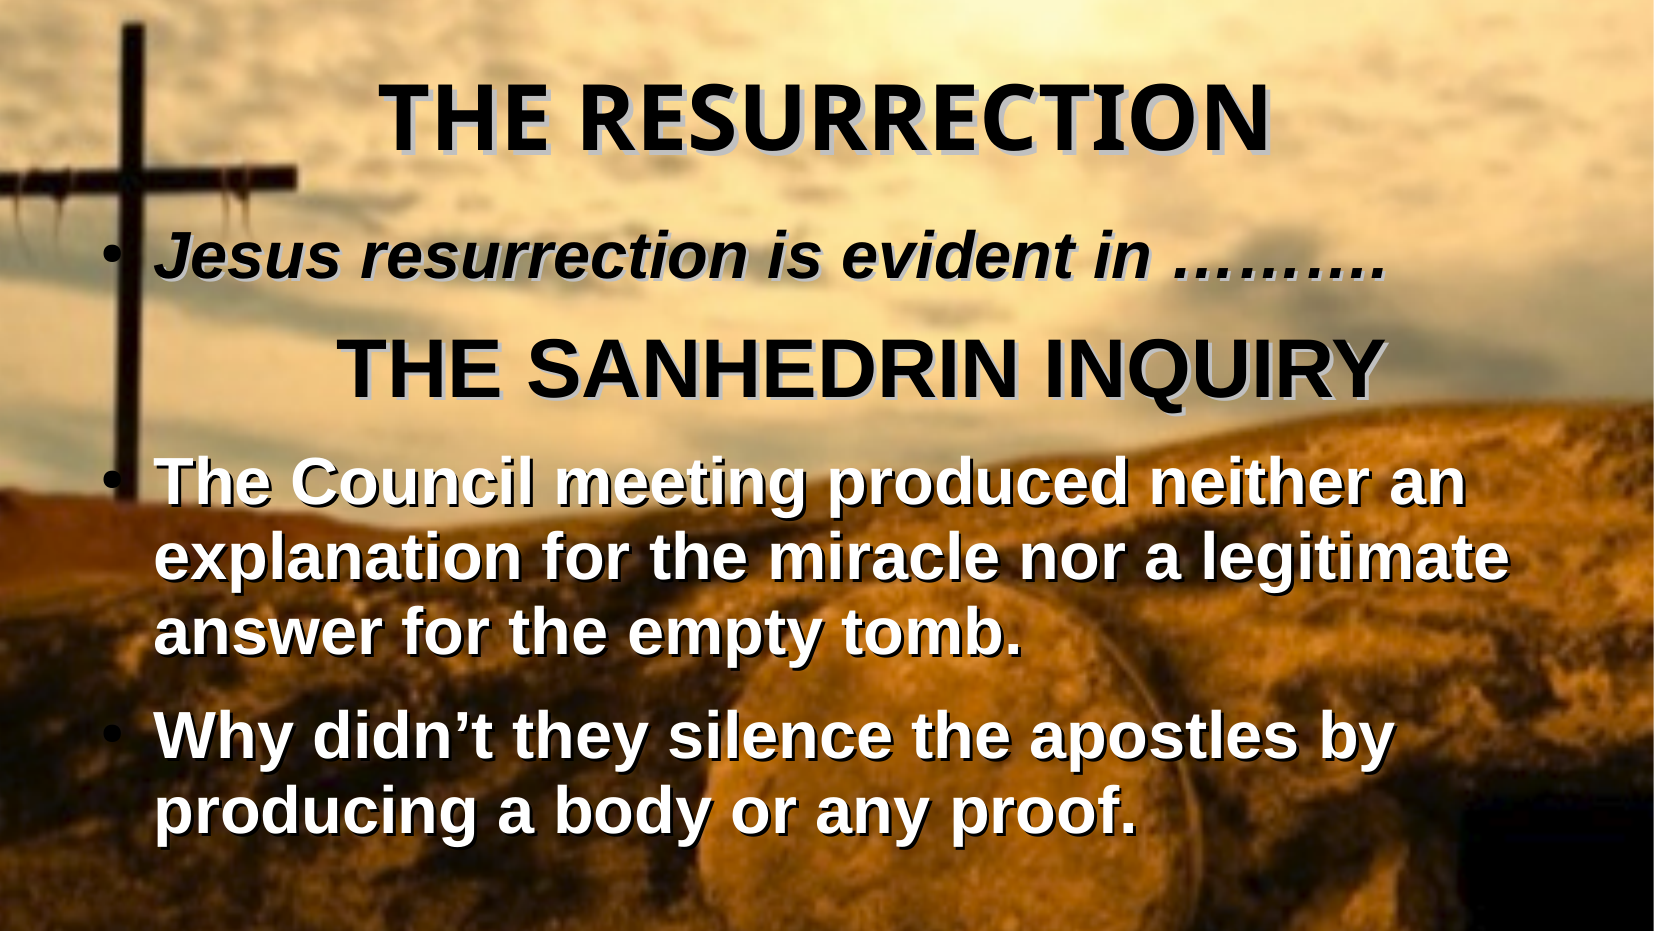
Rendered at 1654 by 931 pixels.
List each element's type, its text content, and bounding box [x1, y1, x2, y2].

list Jesus resurrection is evident in ………. THE SANHEDRIN INQUIRY The Council meeting produced neither an explanation for the miracle nor a legitimate answer for the empty tomb. Why didn’t they silence the apostles by producing a body or any proof. [82, 217, 1571, 901]
picture [0, 0, 1654, 931]
title THE RESURRECTION [82, 37, 1571, 193]
